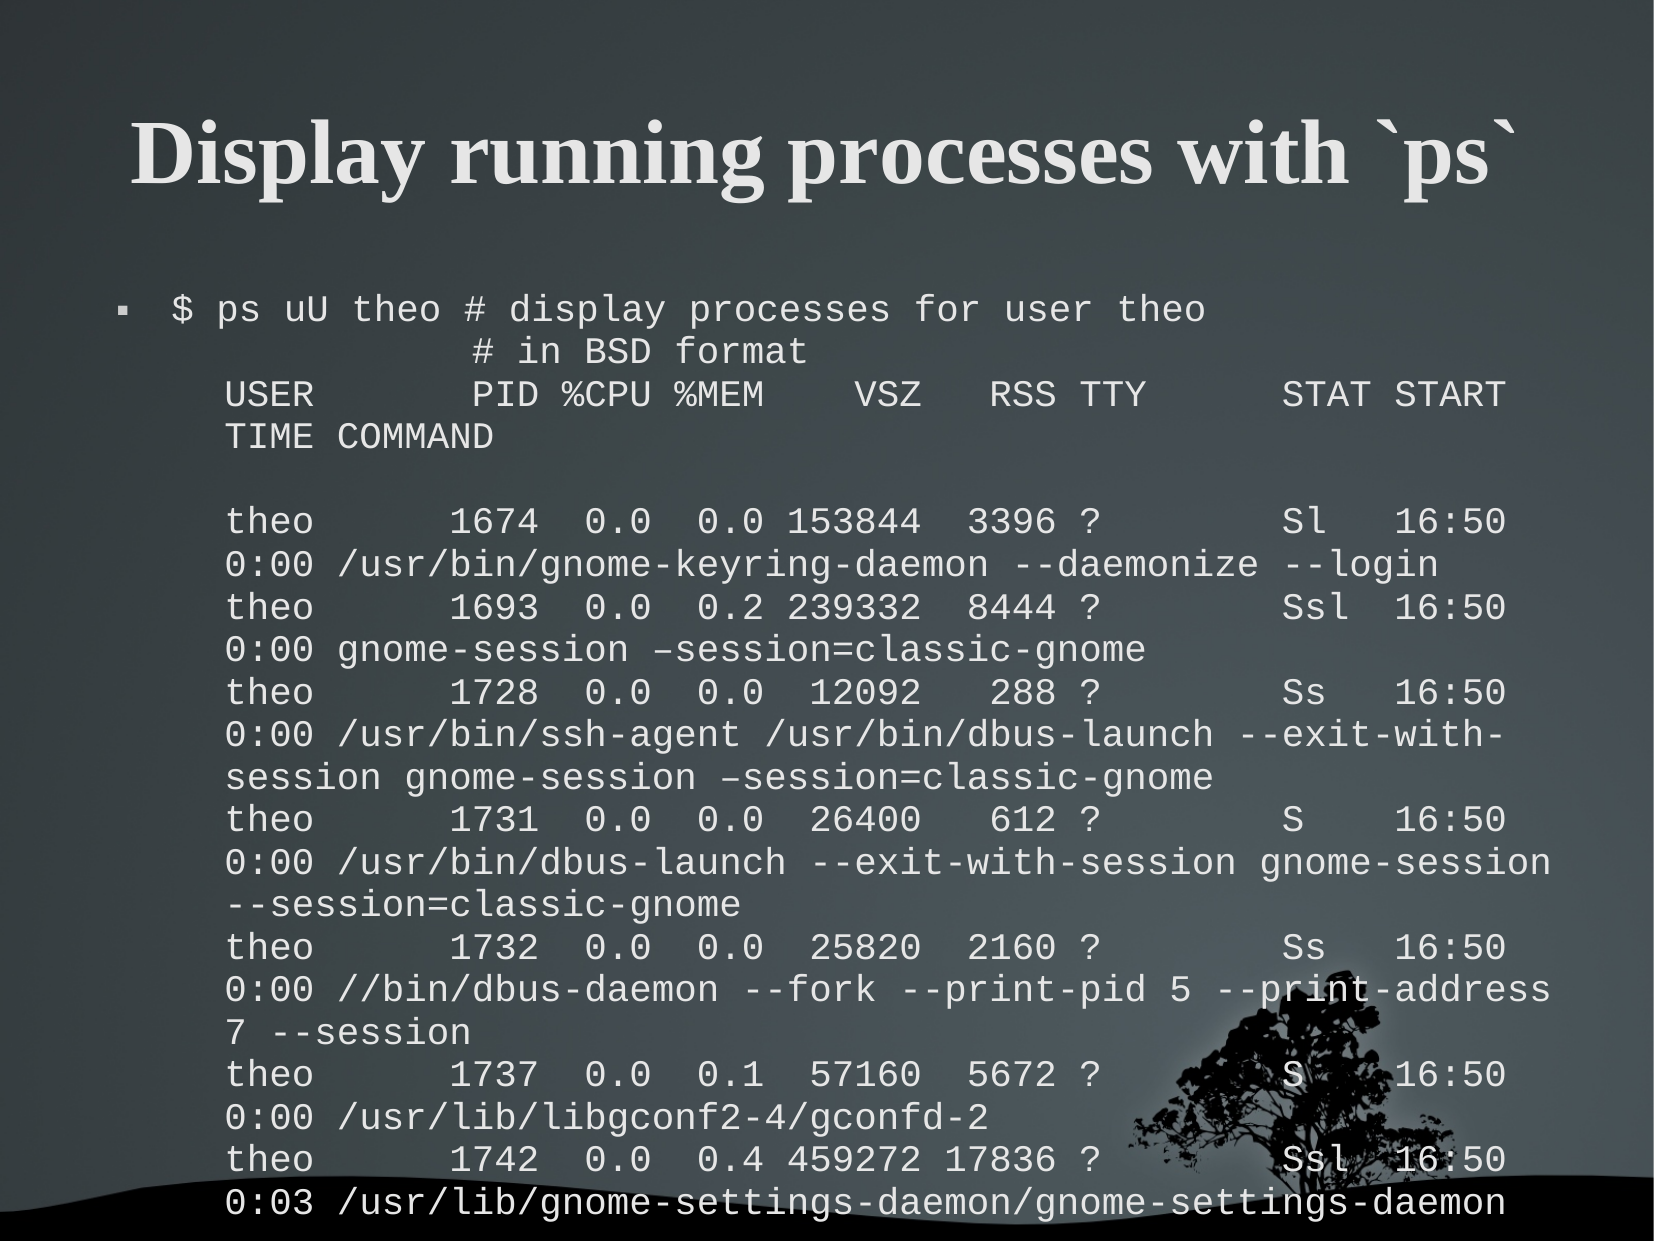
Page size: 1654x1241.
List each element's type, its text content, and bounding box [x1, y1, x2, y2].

picture [0, 0, 1654, 1241]
title Display running processes with `ps` [82, 49, 1572, 257]
list $ ps uU theo # display processes for user theo # in BSD format USER PID %CPU %MEM VSZ RSS TTY STAT START TIME COMMAND theo 1674 0.0 0.0 153844 3396 ? Sl 16:50 0:00 /usr/bin/gnome-keyring-daemon --daemonize --login theo 1693 0.0 0.2 239332 8444 ? Ssl 16:50 0:00 gnome-session –session=classic-gnome theo 1728 0.0 0.0 12092 288 ? Ss 16:50 0:00 /usr/bin/ssh-agent /usr/bin/dbus-launch --exit-with-session gnome-session –session=classic-gnome theo 1731 0.0 0.0 26400 612 ? S 16:50 0:00 /usr/bin/dbus-launch --exit-with-session gnome-session --session=classic-gnome theo 1732 0.0 0.0 25820 2160 ? Ss 16:50 0:00 //bin/dbus-daemon --fork --print-pid 5 --print-address 7 --session theo 1737 0.0 0.1 57160 5672 ? S 16:50 0:00 /usr/lib/libgconf2-4/gconfd-2 theo 1742 0.0 0.4 459272 17836 ? Ssl 16:50 0:03 /usr/lib/gnome-settings-daemon/gnome-settings-daemon [82, 290, 1571, 1109]
